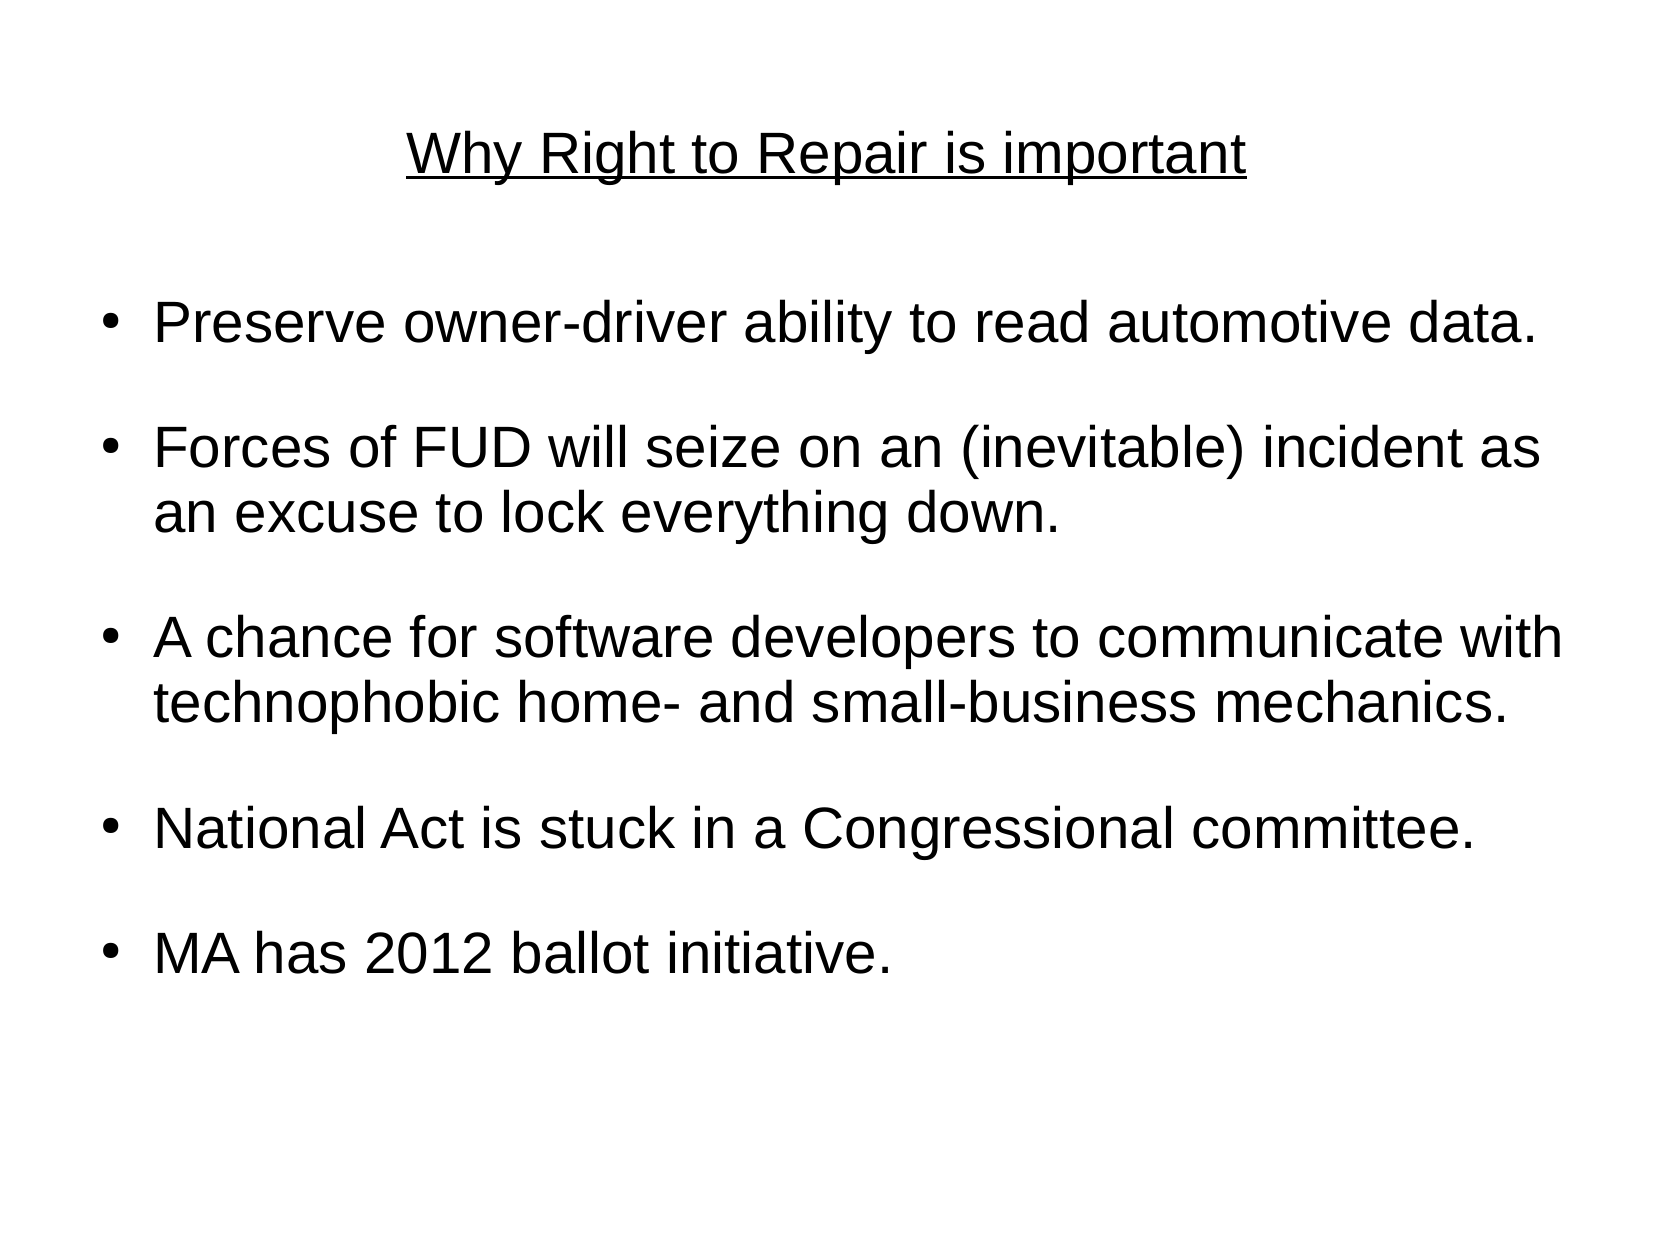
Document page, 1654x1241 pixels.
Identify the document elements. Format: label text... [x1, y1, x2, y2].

list Preserve owner-driver ability to read automotive data. Forces of FUD will seize on an (inevitable) incident as an excuse to lock everything down. A chance for software developers to communicate with technophobic home- and small-business mechanics. National Act is stuck in a Congressional committee. MA has 2012 ballot initiative. [82, 290, 1571, 1109]
title Why Right to Repair is important [82, 49, 1571, 257]
